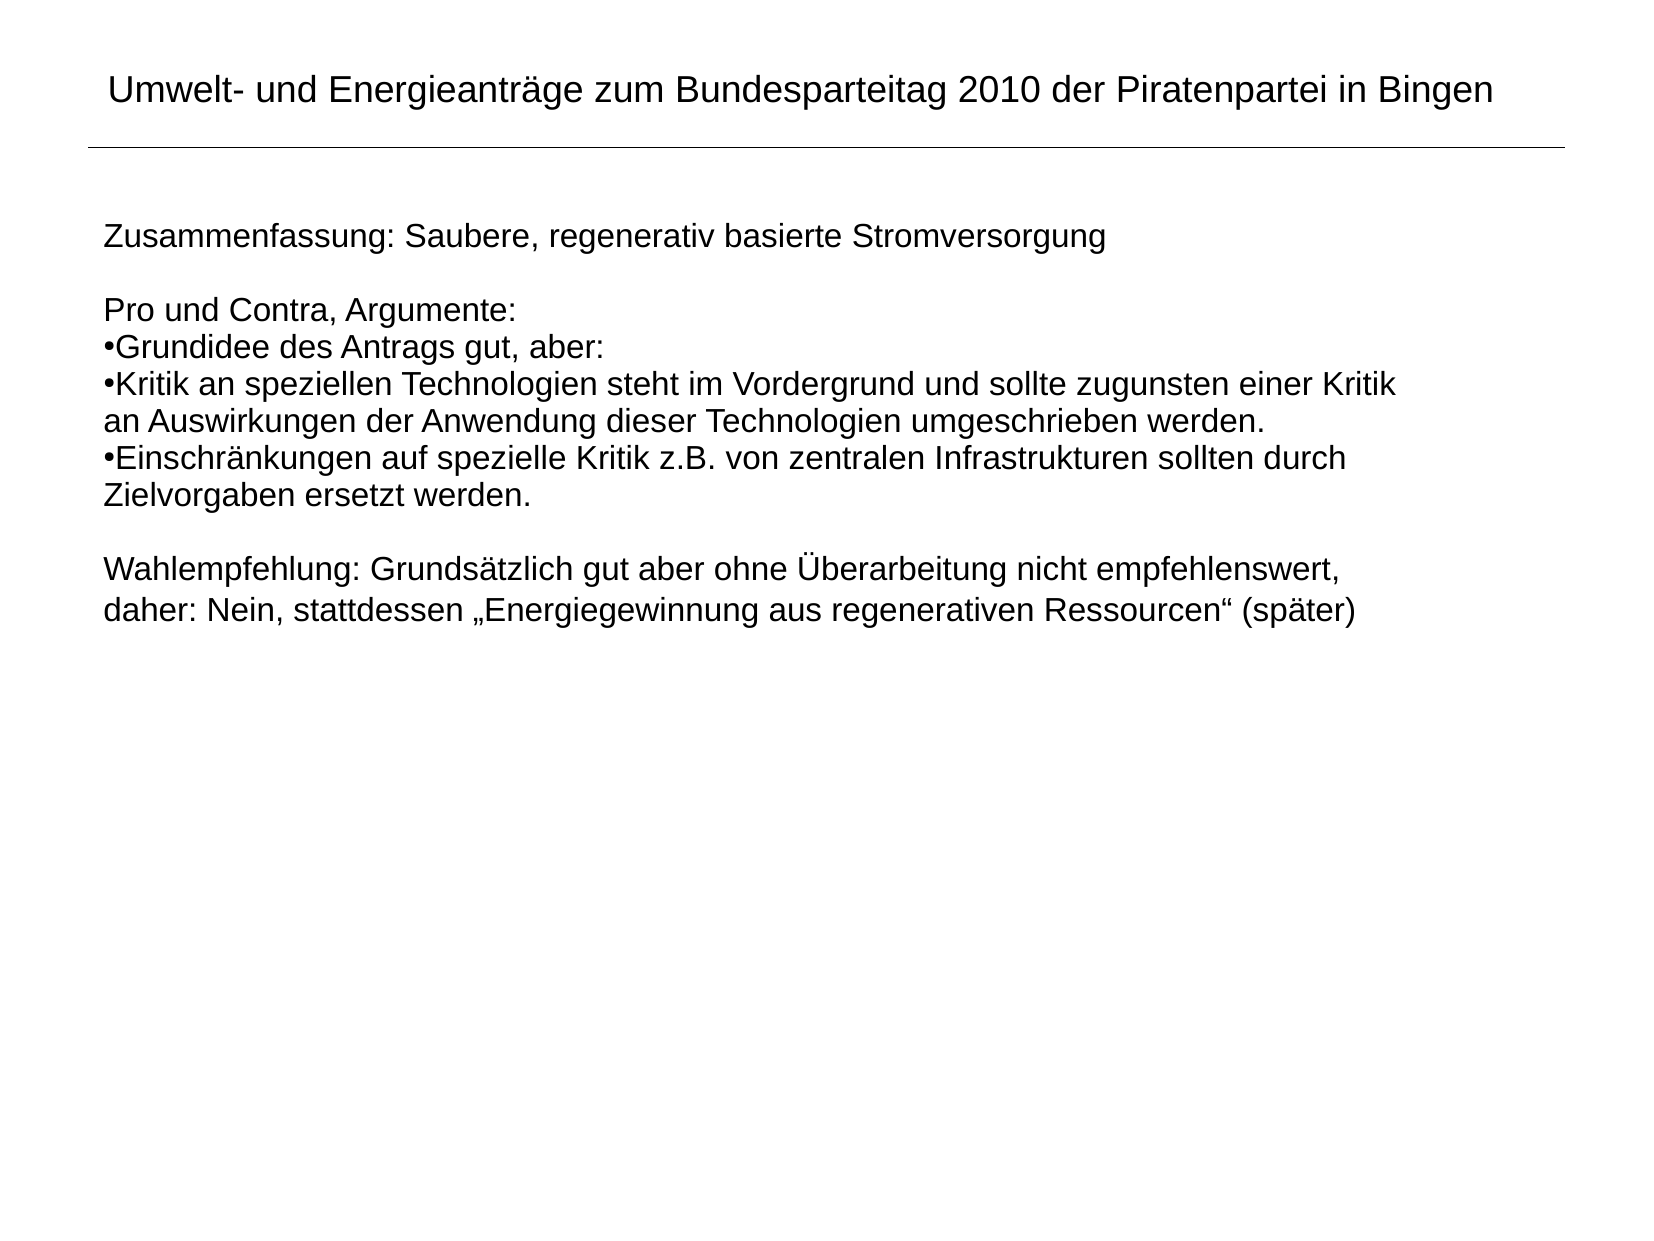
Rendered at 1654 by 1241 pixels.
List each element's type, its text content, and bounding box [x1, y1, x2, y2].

text_box Zusammenfassung: Saubere, regenerativ basierte Stromversorgung Pro und Contra, Argumente: Grundidee des Antrags gut, aber: Kritik an speziellen Technologien steht im Vordergrund und sollte zugunsten einer Kritik an Auswirkungen der Anwendung dieser Technologien umgeschrieben werden. Einschränkungen auf spezielle Kritik z.B. von zentralen Infrastrukturen sollten durch Zielvorgaben ersetzt werden. Wahlempfehlung: Grundsätzlich gut aber ohne Überarbeitung nicht empfehlenswert, daher: Nein, stattdessen „Energiegewinnung aus regenerativen Ressourcen“ (später) [88, 210, 1447, 975]
